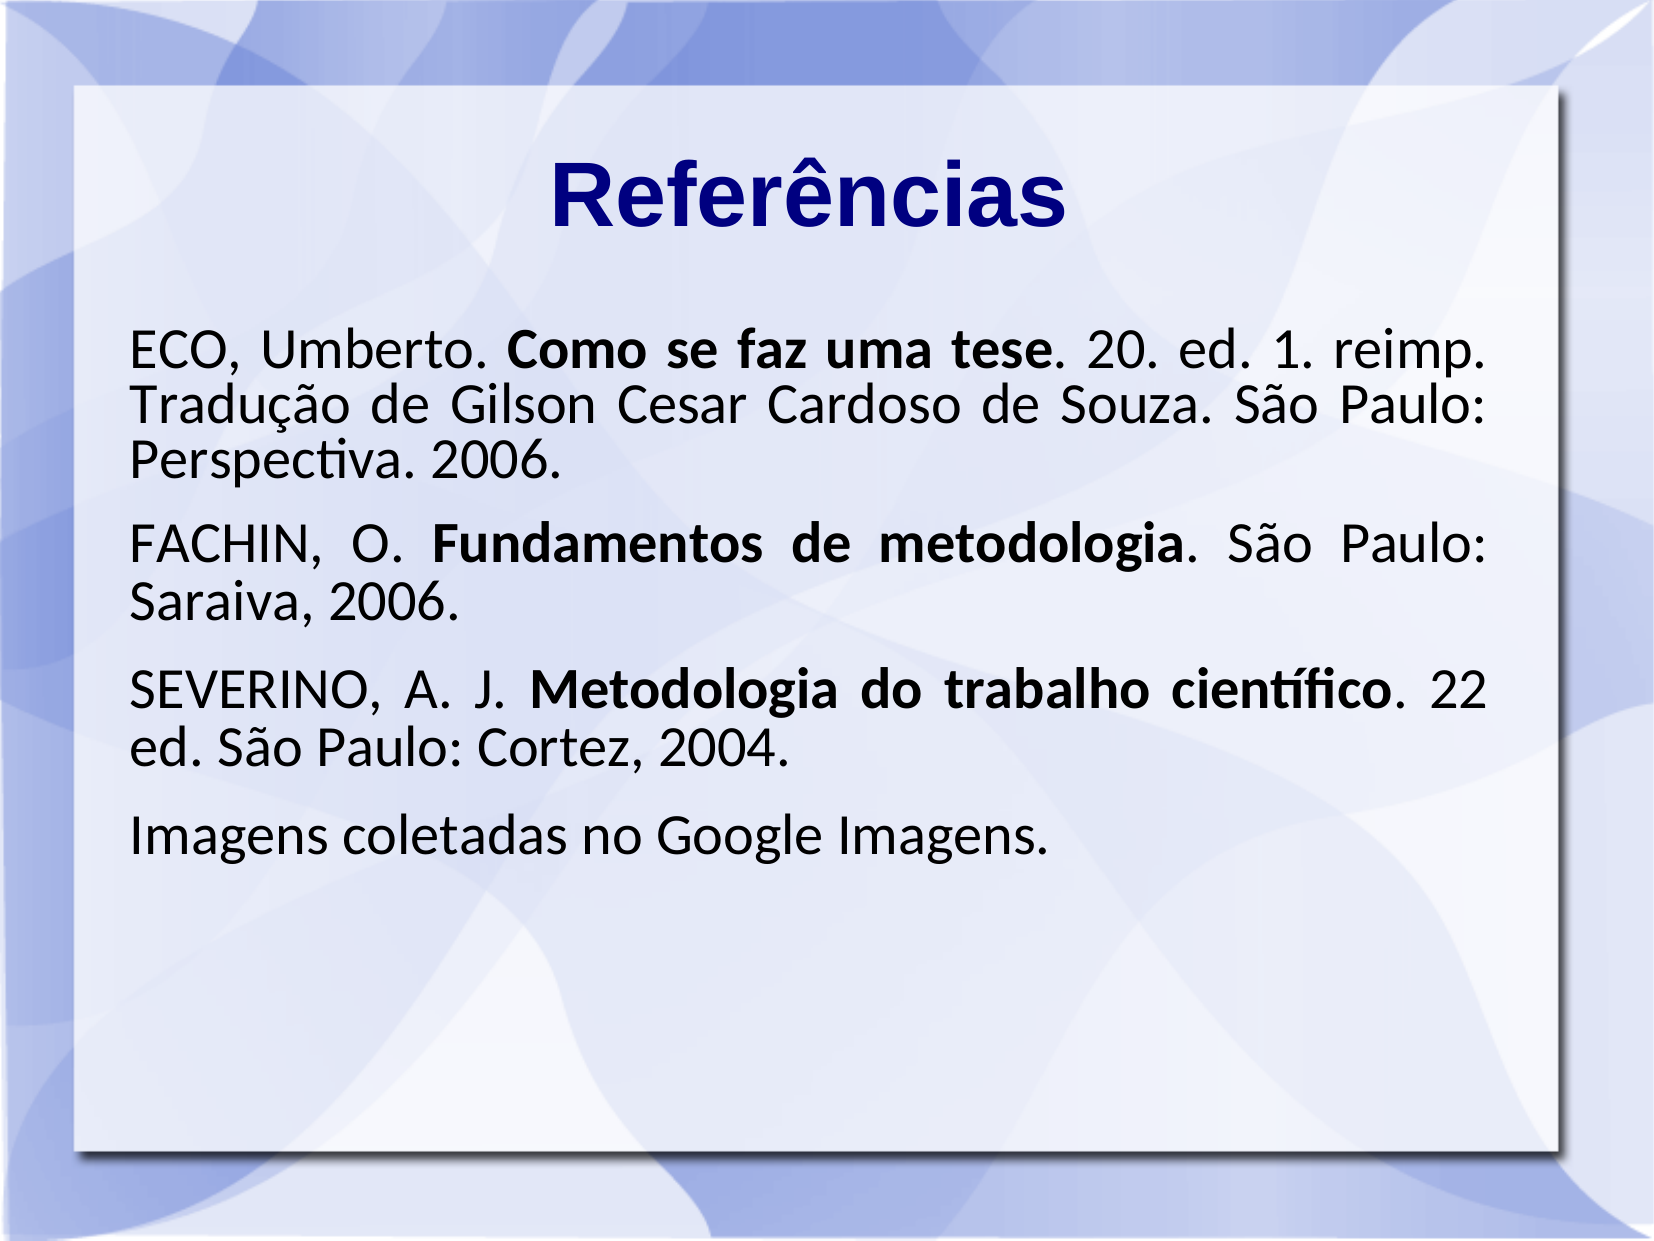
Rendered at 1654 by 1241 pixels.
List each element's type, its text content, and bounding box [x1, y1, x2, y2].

picture [0, 0, 1654, 1241]
list ECO, Umberto. Como se faz uma tese. 20. ed. 1. reimp. Tradução de Gilson Cesar Cardoso de Souza. São Paulo: Perspectiva. 2006. FACHIN, O. Fundamentos de metodologia. São Paulo: Saraiva, 2006. SEVERINO, A. J. Metodologia do trabalho científico. 22 ed. São Paulo: Cortez, 2004. Imagens coletadas no Google Imagens. [129, 324, 1489, 1045]
title Referências [82, 90, 1536, 298]
